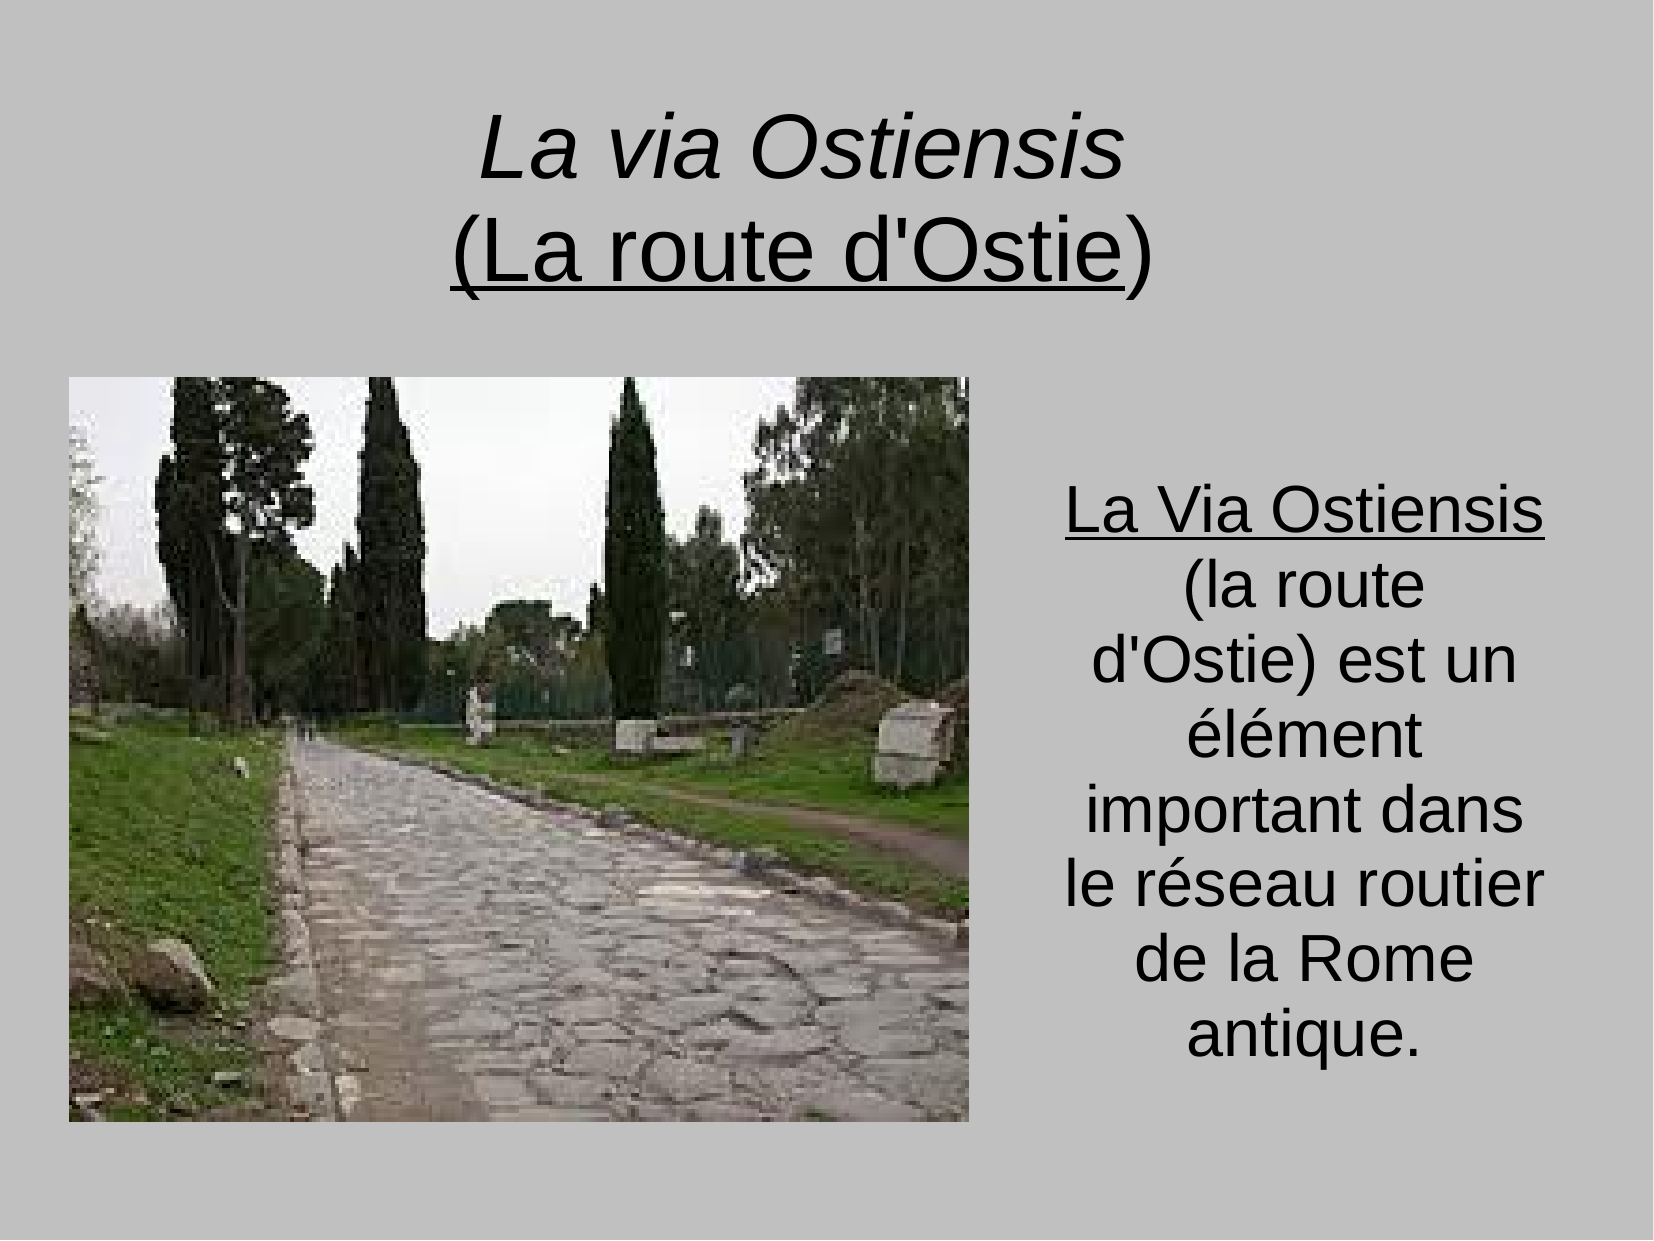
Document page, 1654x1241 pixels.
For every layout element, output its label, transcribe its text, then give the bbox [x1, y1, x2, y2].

title La via Ostiensis (La route d'Ostie) [59, 94, 1548, 302]
text_box La Via Ostiensis (la route d'Ostie) est un élément important dans le réseau routier de la Rome antique. [1062, 472, 1548, 1071]
picture [69, 377, 969, 1123]
